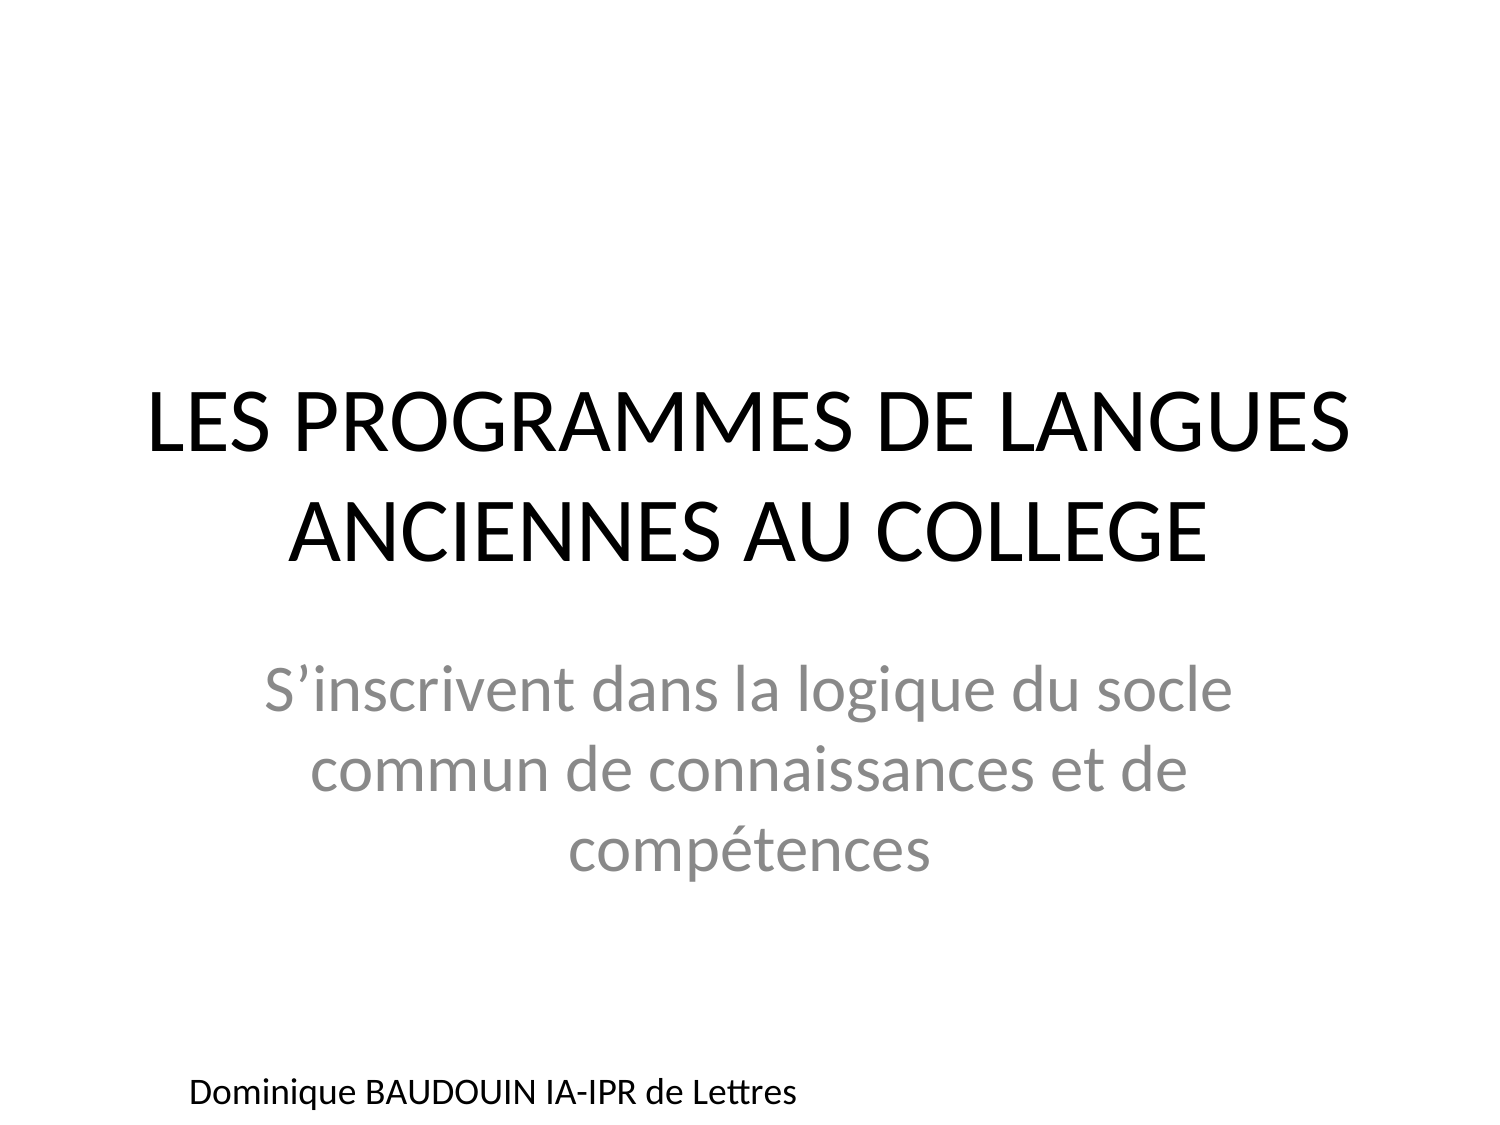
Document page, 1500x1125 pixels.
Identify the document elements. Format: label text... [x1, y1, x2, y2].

text_box Dominique BAUDOUIN IA-IPR de Lettres [174, 1059, 813, 1121]
title LES PROGRAMMES DE LANGUES ANCIENNES AU COLLEGE [112, 297, 1388, 643]
text_box S’inscrivent dans la logique du socle commun de connaissances et de compétences [225, 637, 1276, 926]
